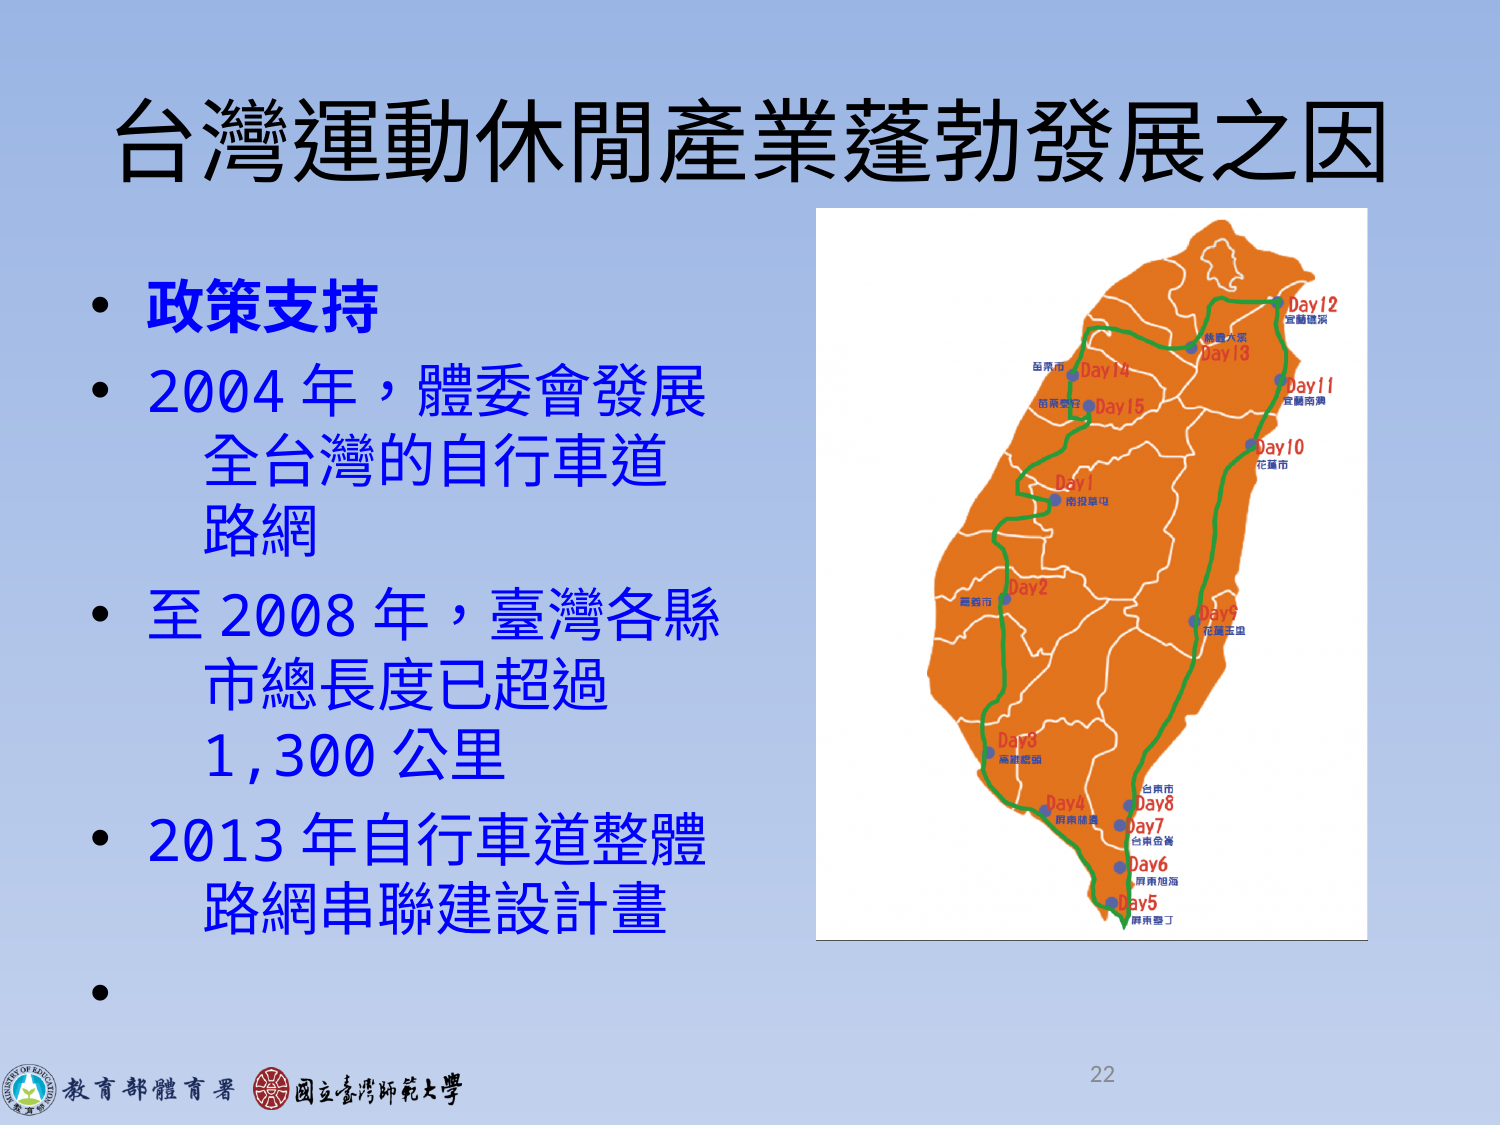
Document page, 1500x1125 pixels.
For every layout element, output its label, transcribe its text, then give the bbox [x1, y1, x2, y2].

text_box [1074, 1042, 1426, 1103]
list 政策支持 2004年，體委會發展全台灣的自行車道路網 至2008年，臺灣各縣市總長度已超過1,300公里 2013年自行車道整體路網串聯建設計畫 [75, 262, 738, 1005]
picture [816, 208, 1368, 941]
title 台灣運動休閒產業蓬勃發展之因 [75, 45, 1426, 233]
